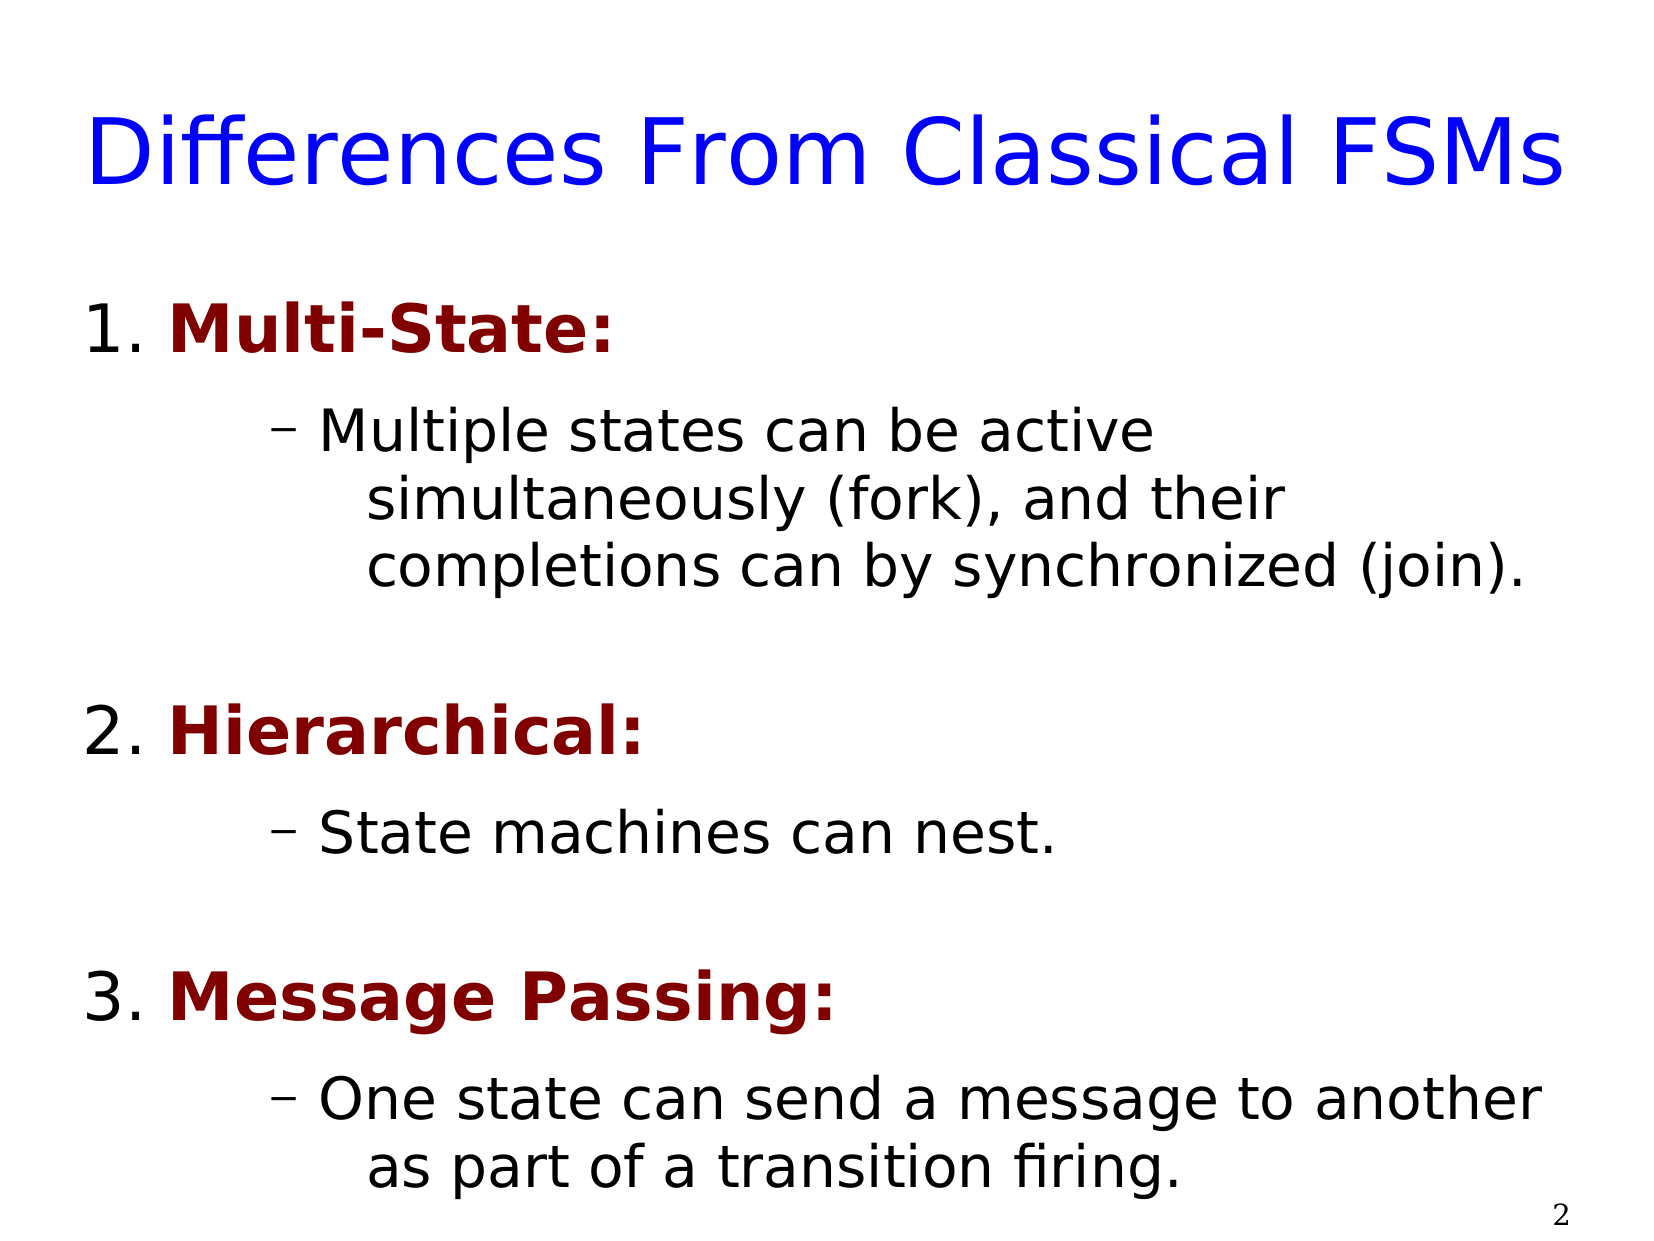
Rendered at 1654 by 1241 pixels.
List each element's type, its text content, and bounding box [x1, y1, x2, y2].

list 1. Multi-State: Multiple states can be active simultaneously (fork), and their completions can by synchronized (join). 2. Hierarchical: State machines can nest. 3. Message Passing: One state can send a message to another as part of a transition firing. [82, 290, 1571, 1204]
title Differences From Classical FSMs [82, 49, 1571, 257]
